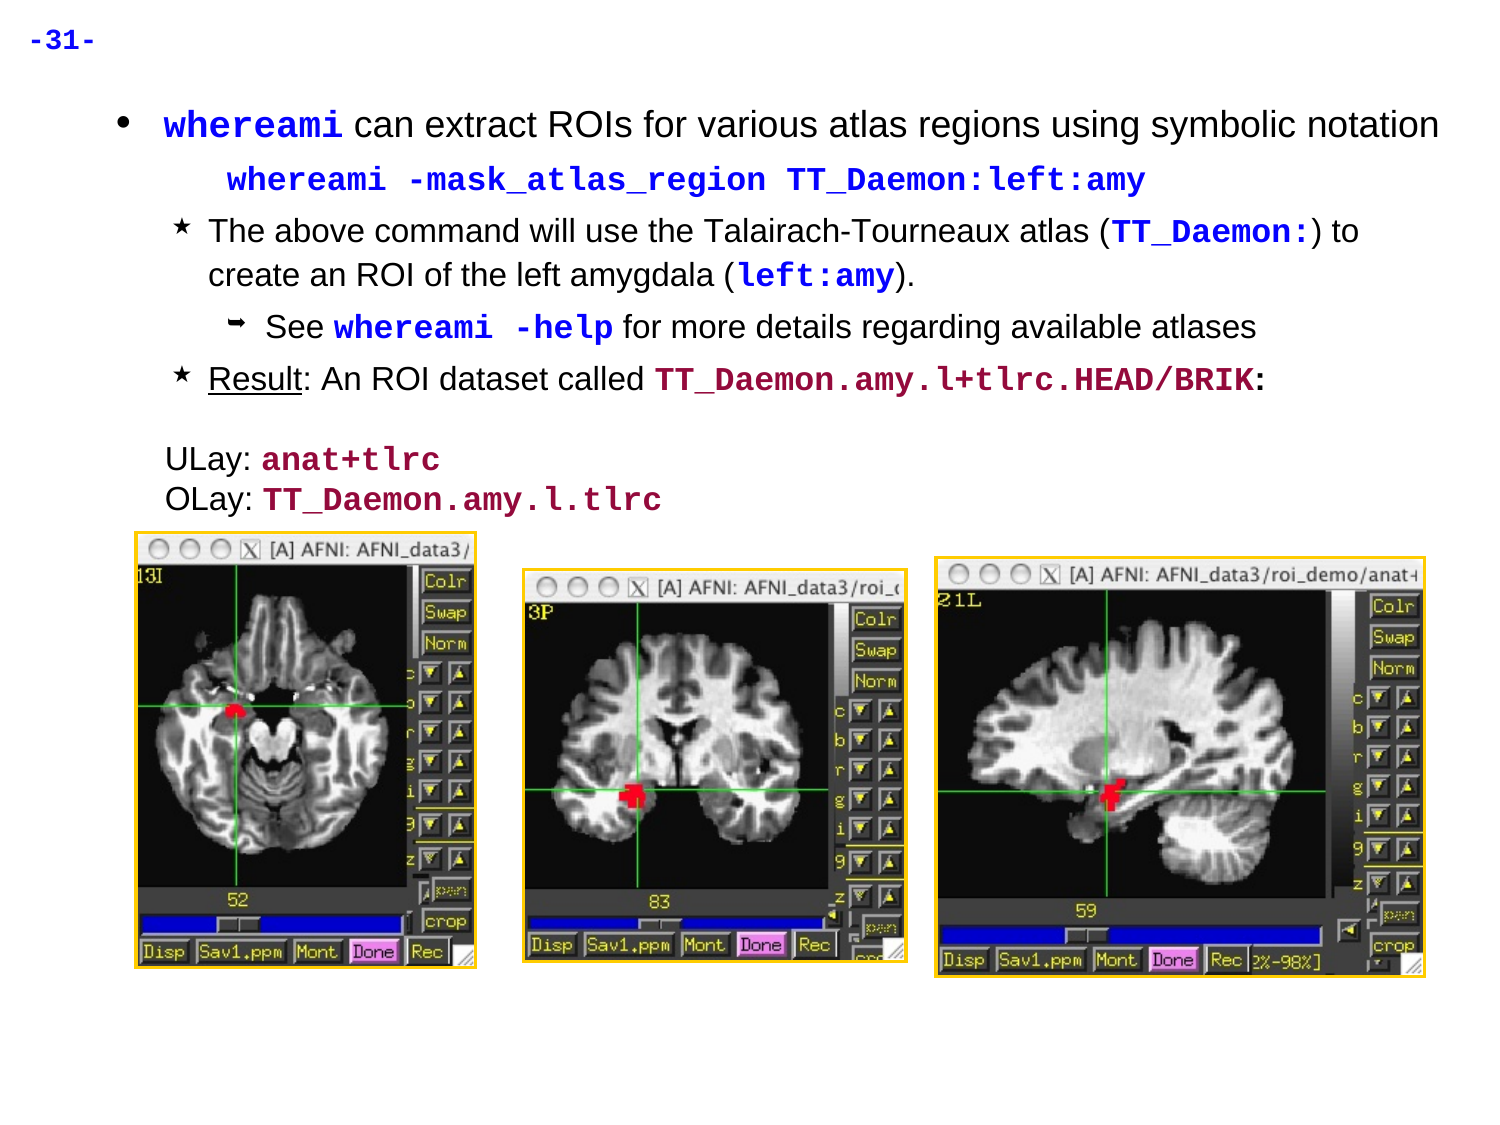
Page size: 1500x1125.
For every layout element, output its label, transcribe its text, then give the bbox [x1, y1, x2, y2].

picture [525, 571, 905, 960]
text_box ULay: anat+tlrc OLay: TT_Daemon.amy.l.tlrc [150, 429, 688, 525]
text_box whereami can extract ROIs for various atlas regions using symbolic notation whereami -mask_atlas_region TT_Daemon:left:amy The above command will use the Talairach-Tourneaux atlas (TT_Daemon:) to create an ROI of the left amygdala (left:amy). See whereami -help for more details regarding available atlases Result: An ROI dataset called TT_Daemon.amy.l+tlrc.HEAD/BRIK: [99, 87, 1463, 363]
picture [137, 533, 475, 967]
picture [937, 558, 1423, 976]
